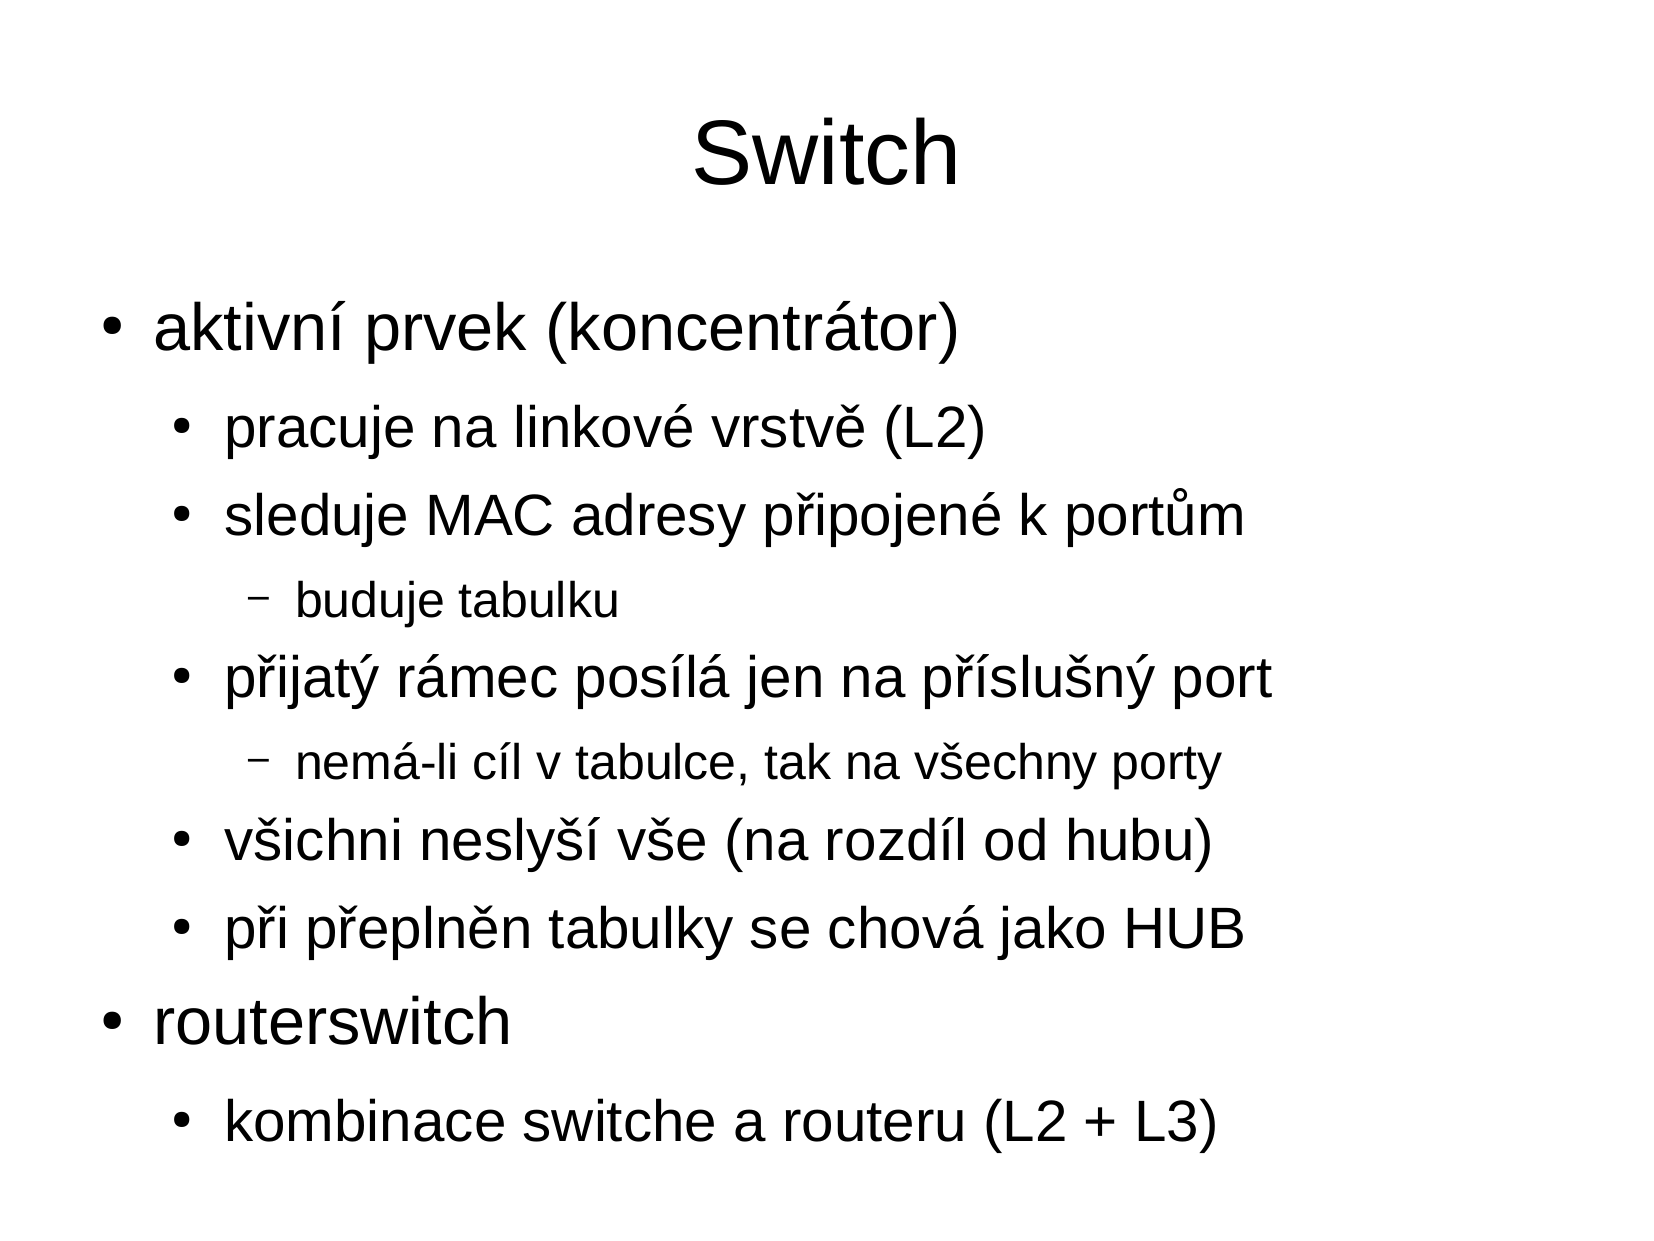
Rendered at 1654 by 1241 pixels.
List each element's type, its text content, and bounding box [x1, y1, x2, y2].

list aktivní prvek (koncentrátor) pracuje na linkové vrstvě (L2) sleduje MAC adresy připojené k portům buduje tabulku přijatý rámec posílá jen na příslušný port nemá-li cíl v tabulce, tak na všechny porty všichni neslyší vše (na rozdíl od hubu) při přeplněn tabulky se chová jako HUB routerswitch kombinace switche a routeru (L2 + L3) [82, 290, 1571, 1153]
title Switch [82, 56, 1571, 250]
